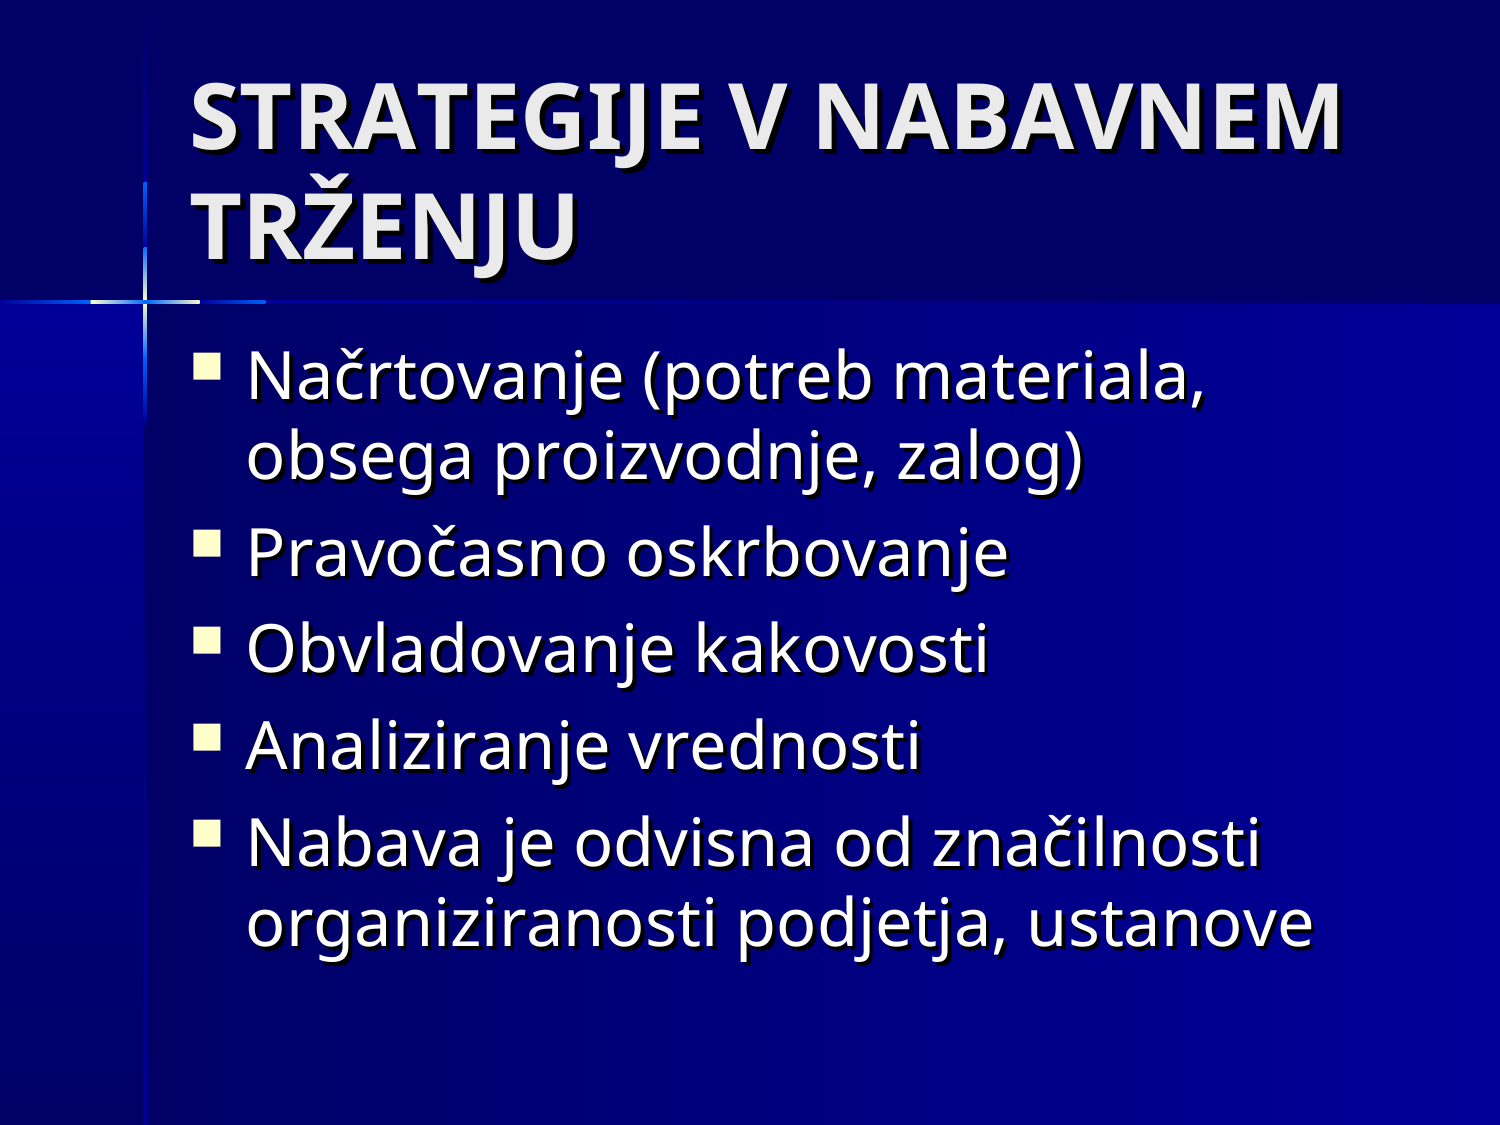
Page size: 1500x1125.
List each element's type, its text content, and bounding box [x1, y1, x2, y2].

title STRATEGIJE V NABAVNEM TRŽENJU [174, 49, 1413, 286]
list Načrtovanje (potreb materiala, obsega proizvodnje, zalog) Pravočasno oskrbovanje Obvladovanje kakovosti Analiziranje vrednosti Nabava je odvisna od značilnosti organiziranosti podjetja, ustanove [174, 324, 1413, 1001]
